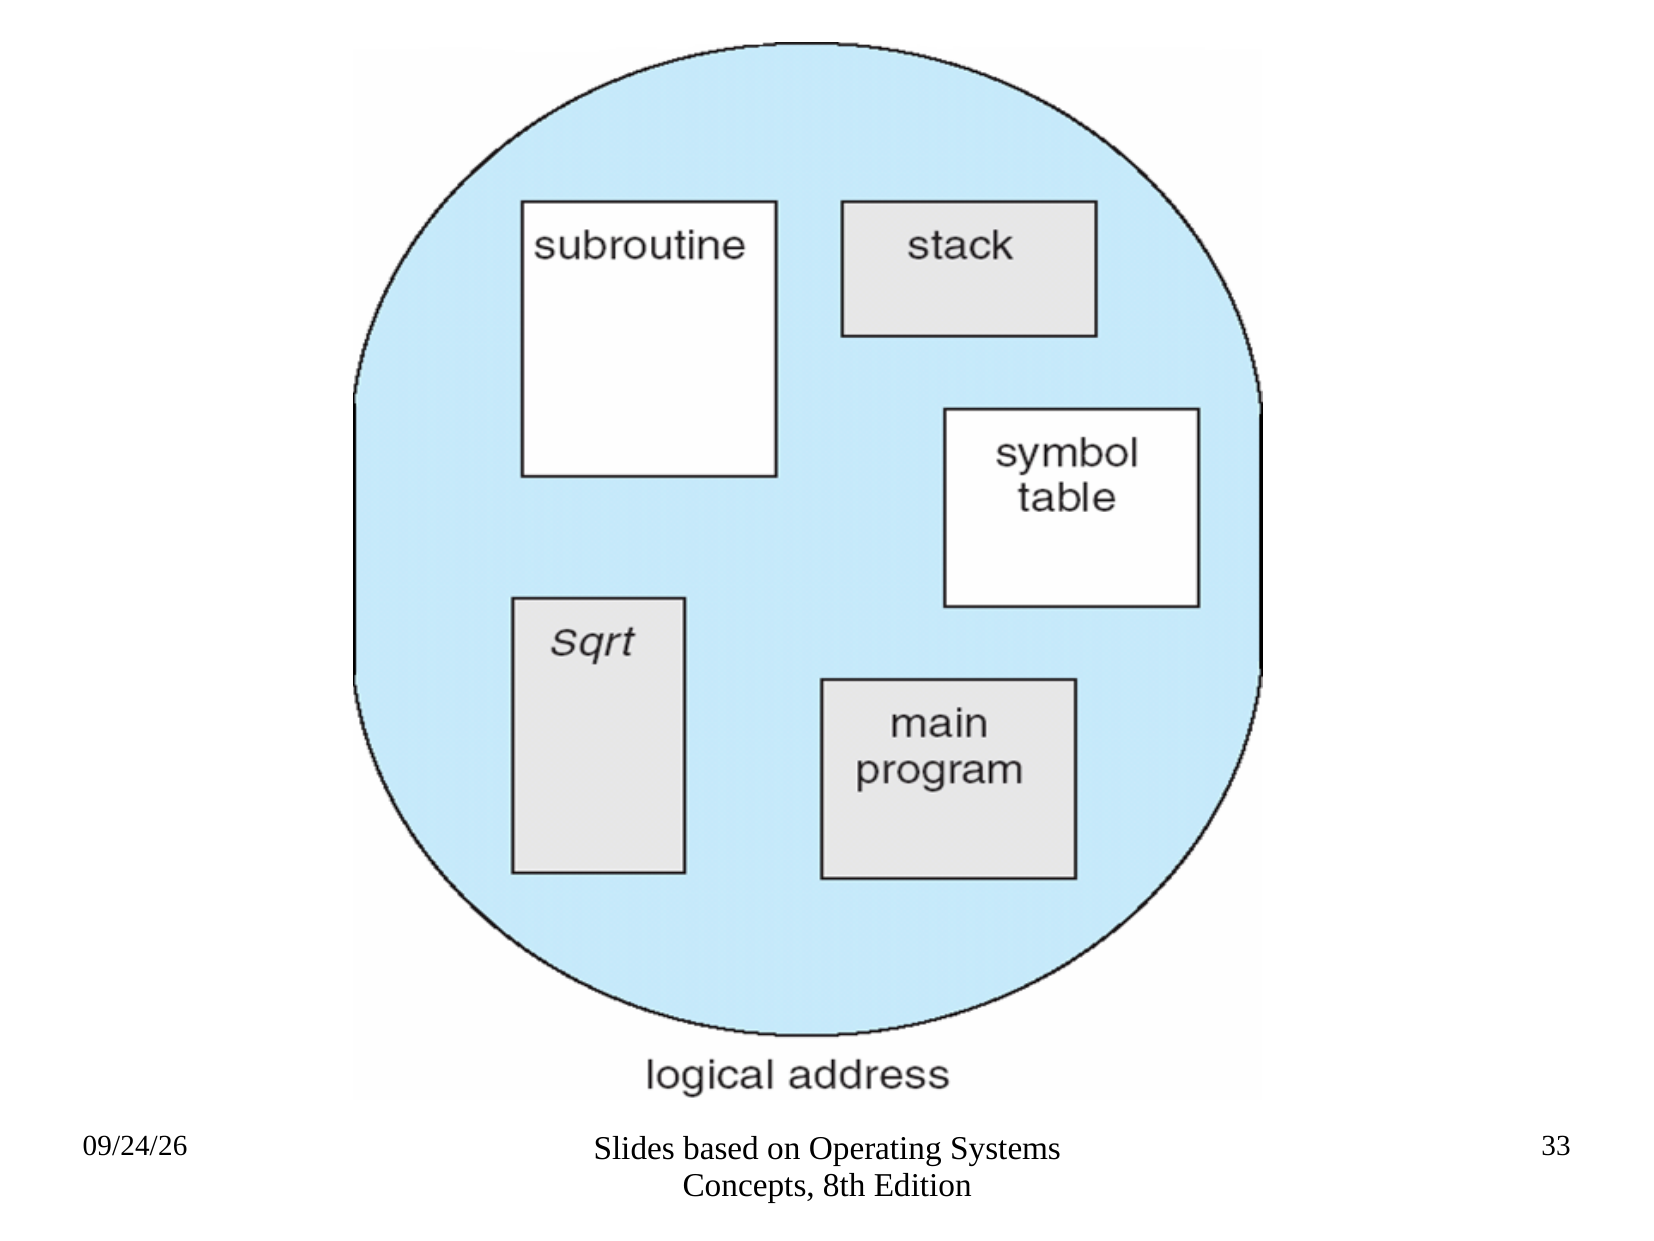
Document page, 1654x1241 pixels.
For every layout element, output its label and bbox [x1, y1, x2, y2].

picture [353, 42, 1263, 1101]
